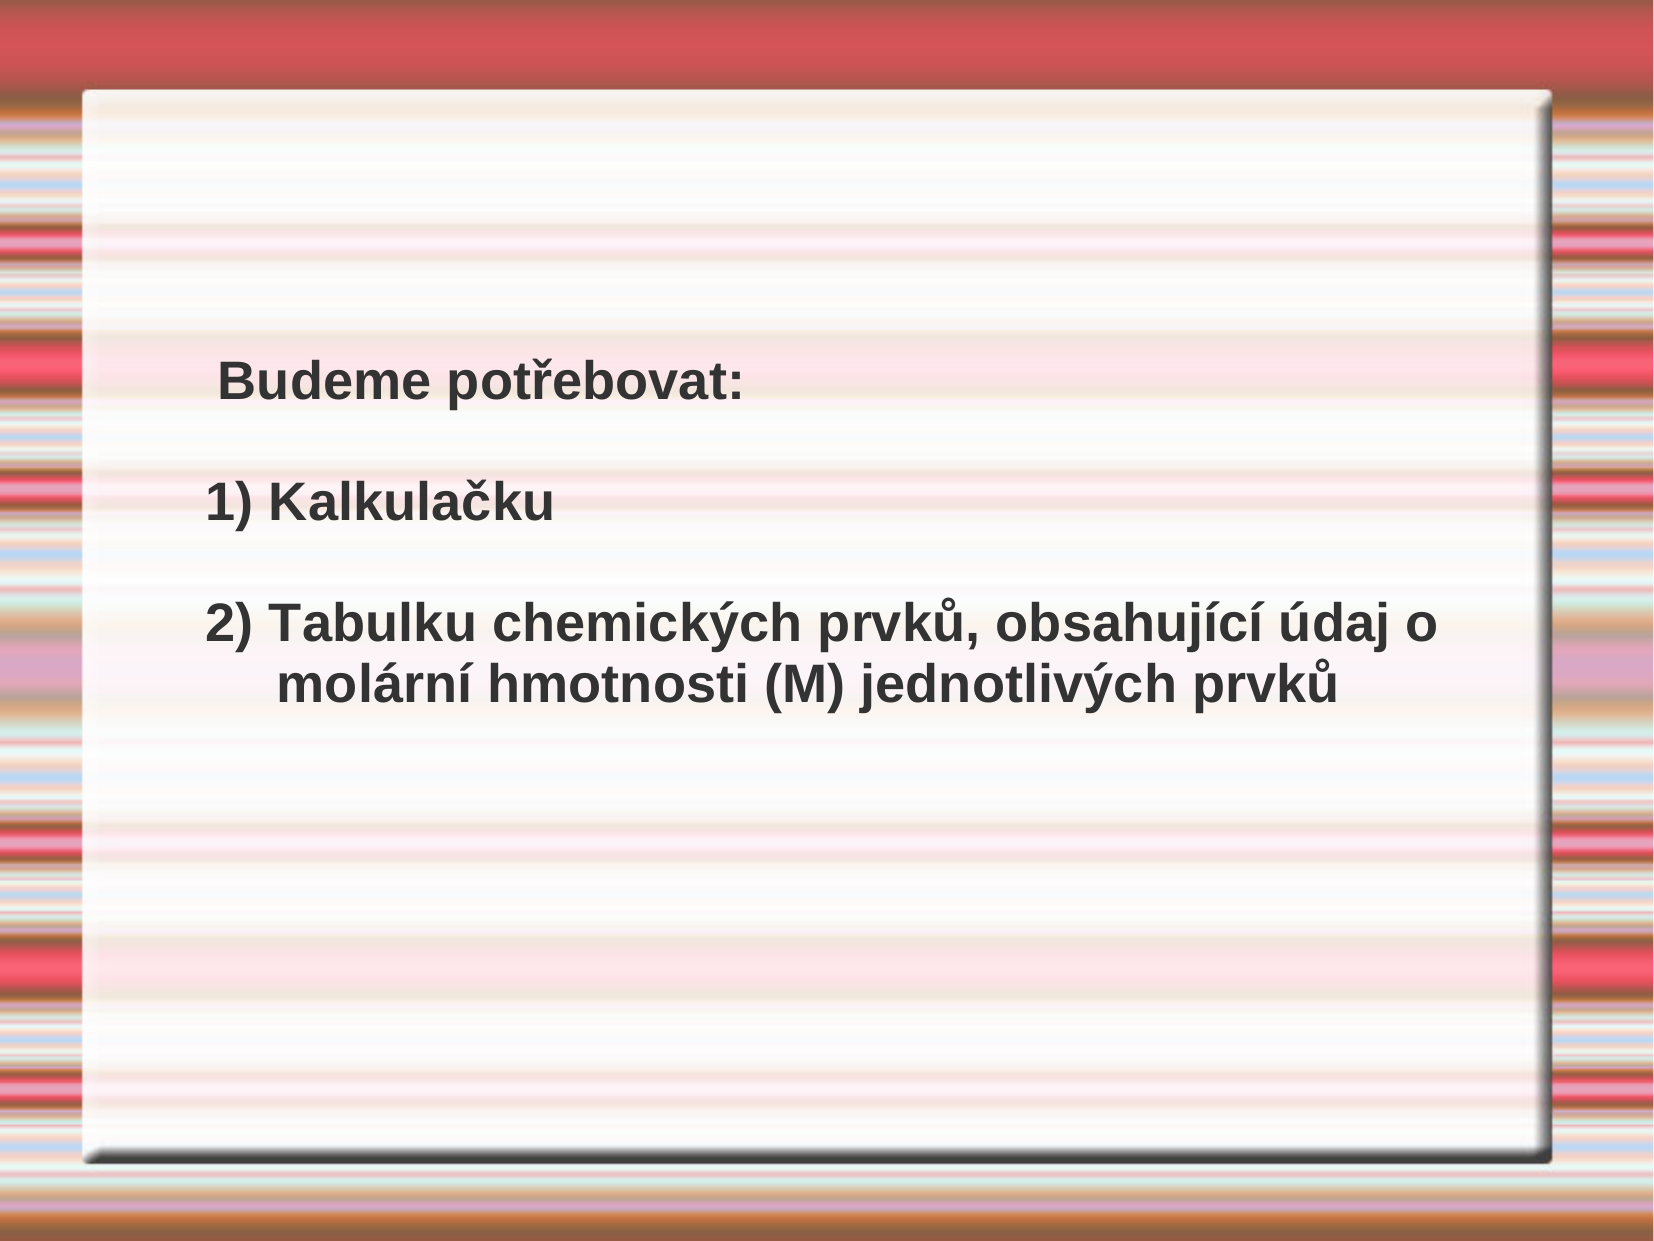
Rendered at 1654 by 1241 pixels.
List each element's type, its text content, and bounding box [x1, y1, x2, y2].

list Budeme potřebovat: 1) Kalkulačku 2) Tabulku chemických prvků, obsahující údaj o molární hmotnosti (M) jednotlivých prvků [134, 350, 1516, 1170]
picture [0, 0, 1654, 1241]
